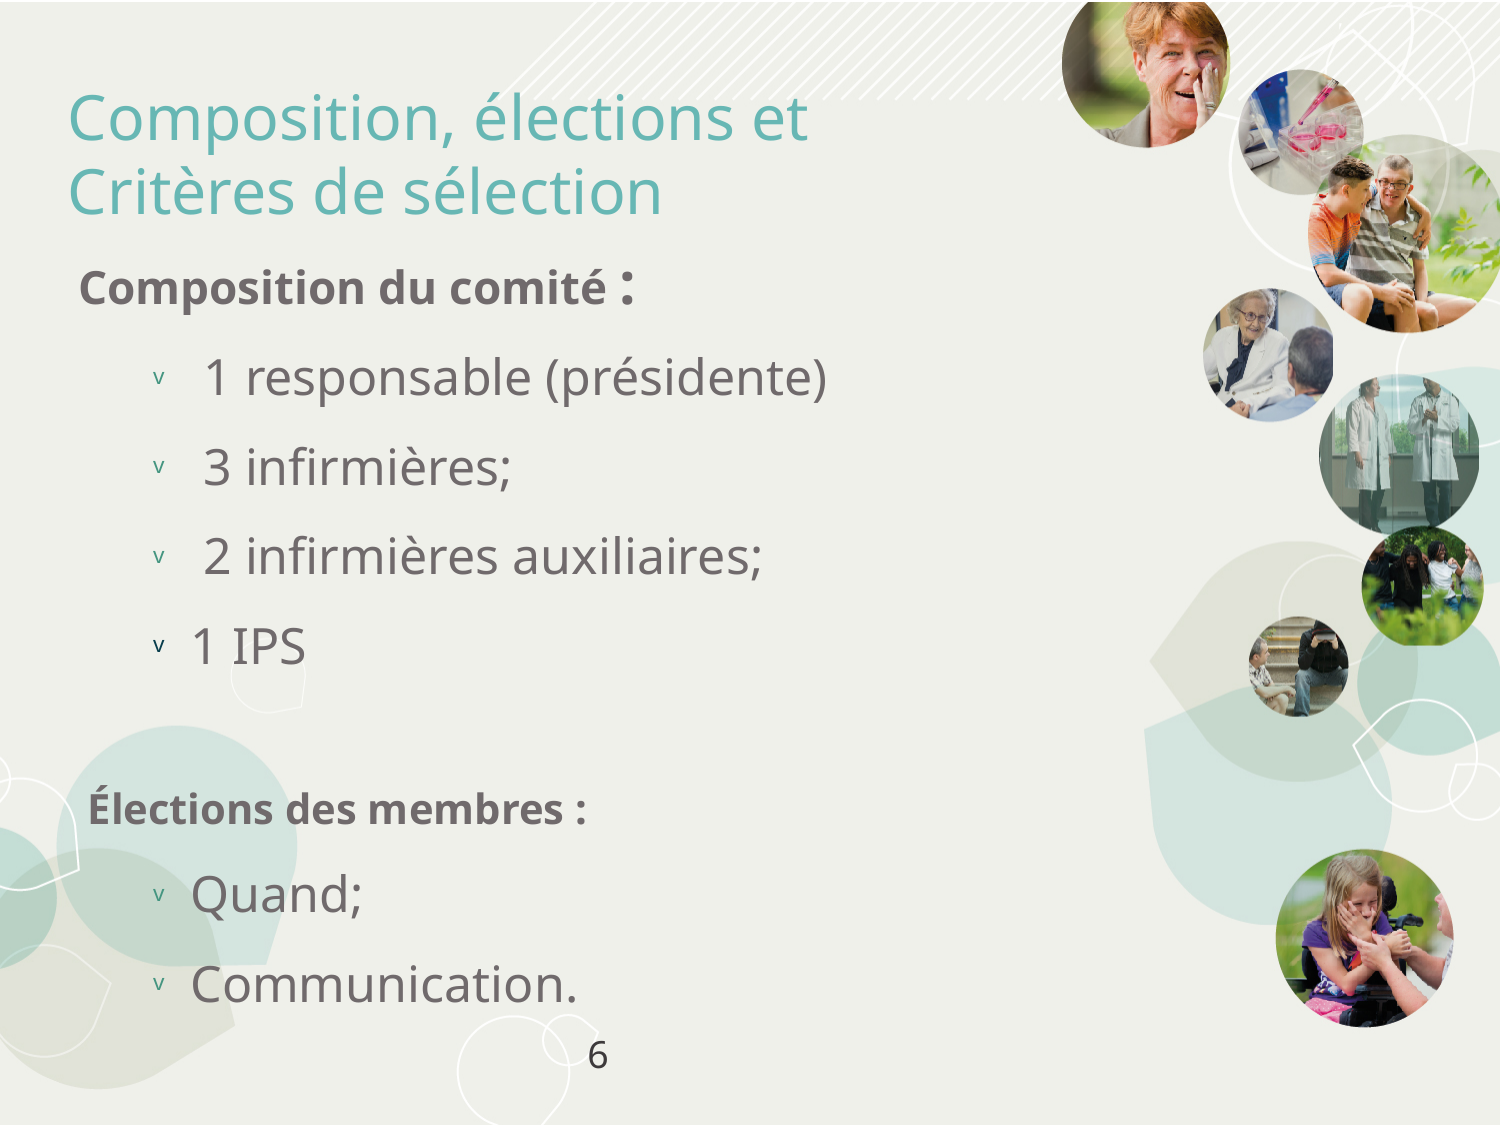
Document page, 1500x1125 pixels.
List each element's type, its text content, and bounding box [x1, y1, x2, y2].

list Composition du comité : 1 responsable (présidente) 3 infirmières; 2 infirmières auxiliaires; 1 IPS Élections des membres : Quand; Communication. Critères de sélection : Permis d’exercice de l’OIIQ ou de l’OIIAQ; Être à l’emploi de l’établissement; Moins de 5 années d’expérience professionnelle. [0, 238, 1268, 1026]
picture [0, 2, 1500, 1125]
title Composition, élections et Critères de sélection [53, 70, 1046, 222]
slide_number <numéro> [572, 1023, 923, 1084]
